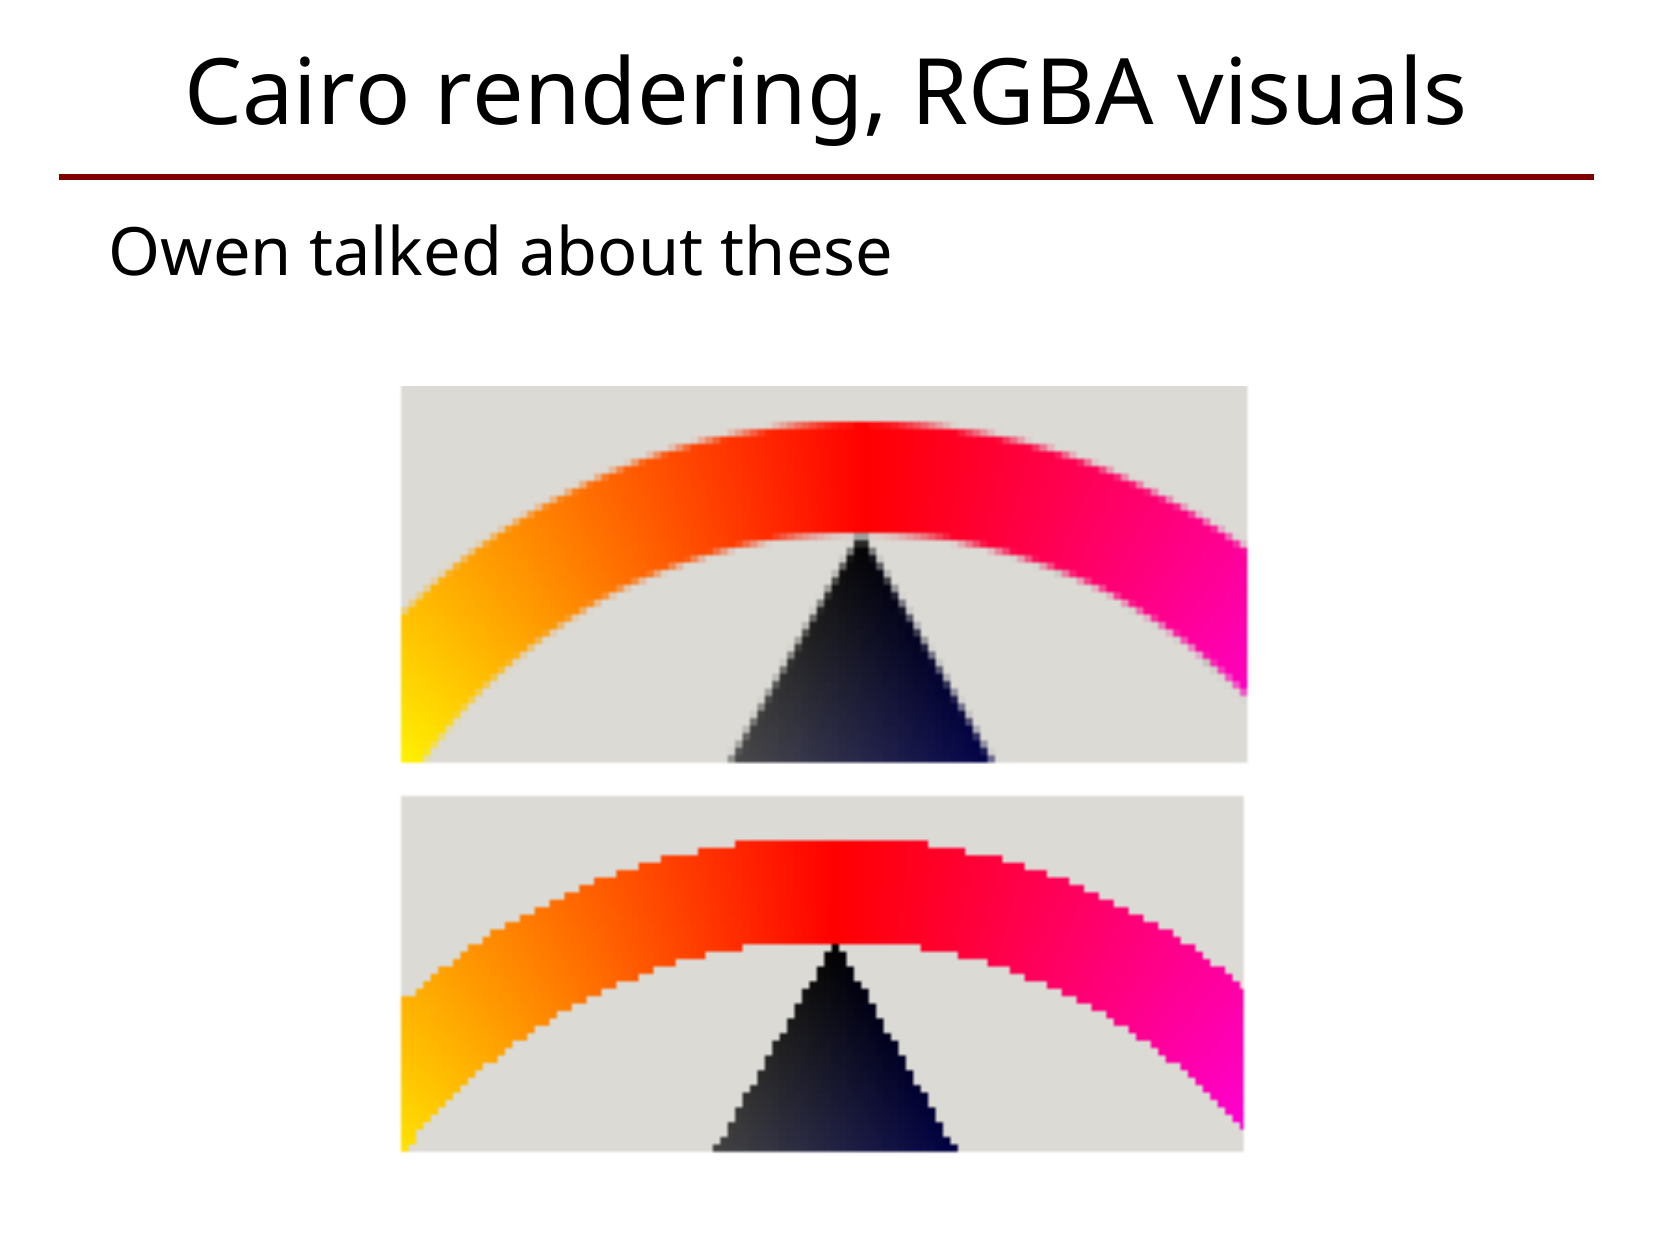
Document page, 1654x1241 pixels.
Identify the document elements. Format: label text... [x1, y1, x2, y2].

list Owen talked about these [90, 204, 1627, 366]
title Cairo rendering, RGBA visuals [59, 0, 1595, 178]
picture [395, 386, 1271, 1168]
